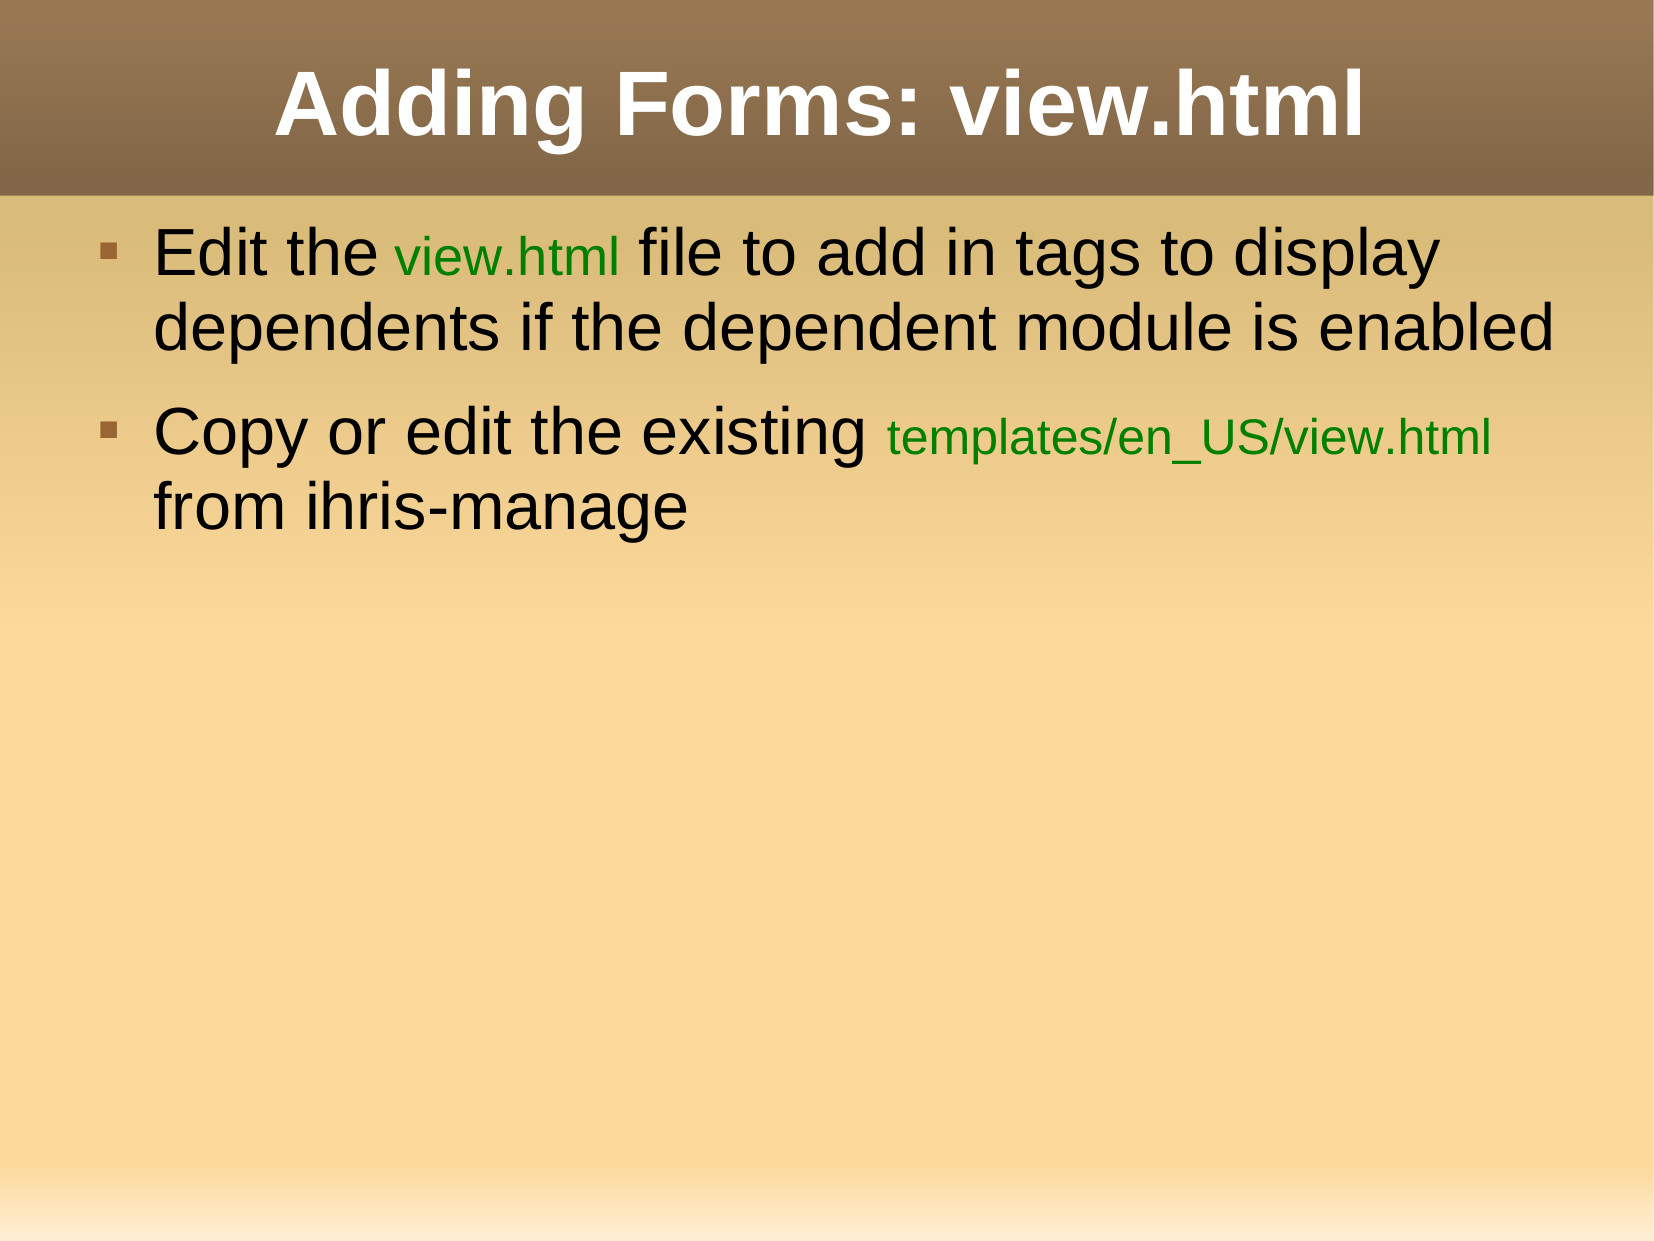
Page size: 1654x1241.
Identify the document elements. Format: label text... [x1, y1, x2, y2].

picture [0, 0, 1654, 1241]
list Edit the view.html file to add in tags to display dependents if the dependent module is enabled Copy or edit the existing templates/en_US/view.html from ihris-manage [82, 215, 1571, 1019]
title Adding Forms: view.html [76, 7, 1565, 200]
